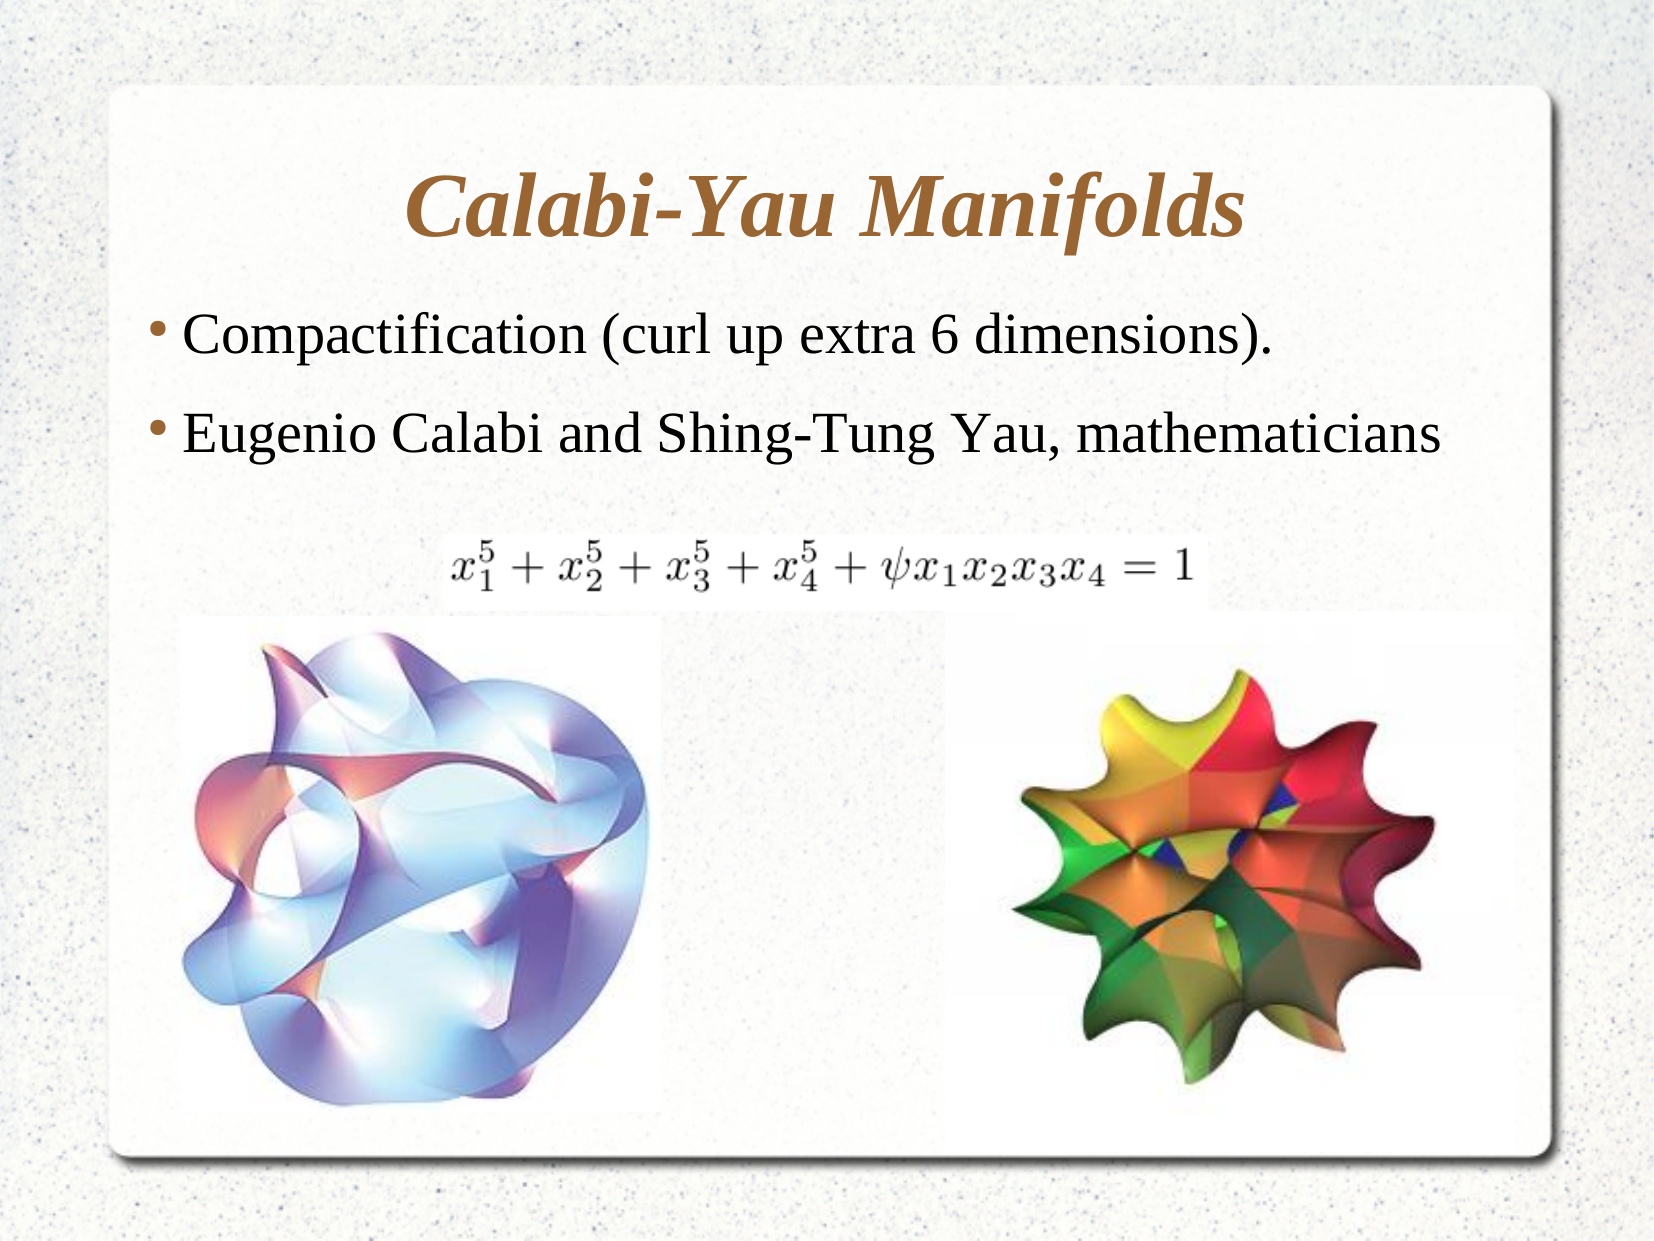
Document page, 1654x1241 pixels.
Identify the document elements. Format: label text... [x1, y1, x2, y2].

picture [443, 535, 1514, 1152]
title Calabi-Yau Manifolds [118, 96, 1536, 304]
list Compactification (curl up extra 6 dimensions). Eugenio Calabi and Shing-Tung Yau, mathematicians [147, 295, 1506, 522]
picture [180, 616, 661, 1112]
